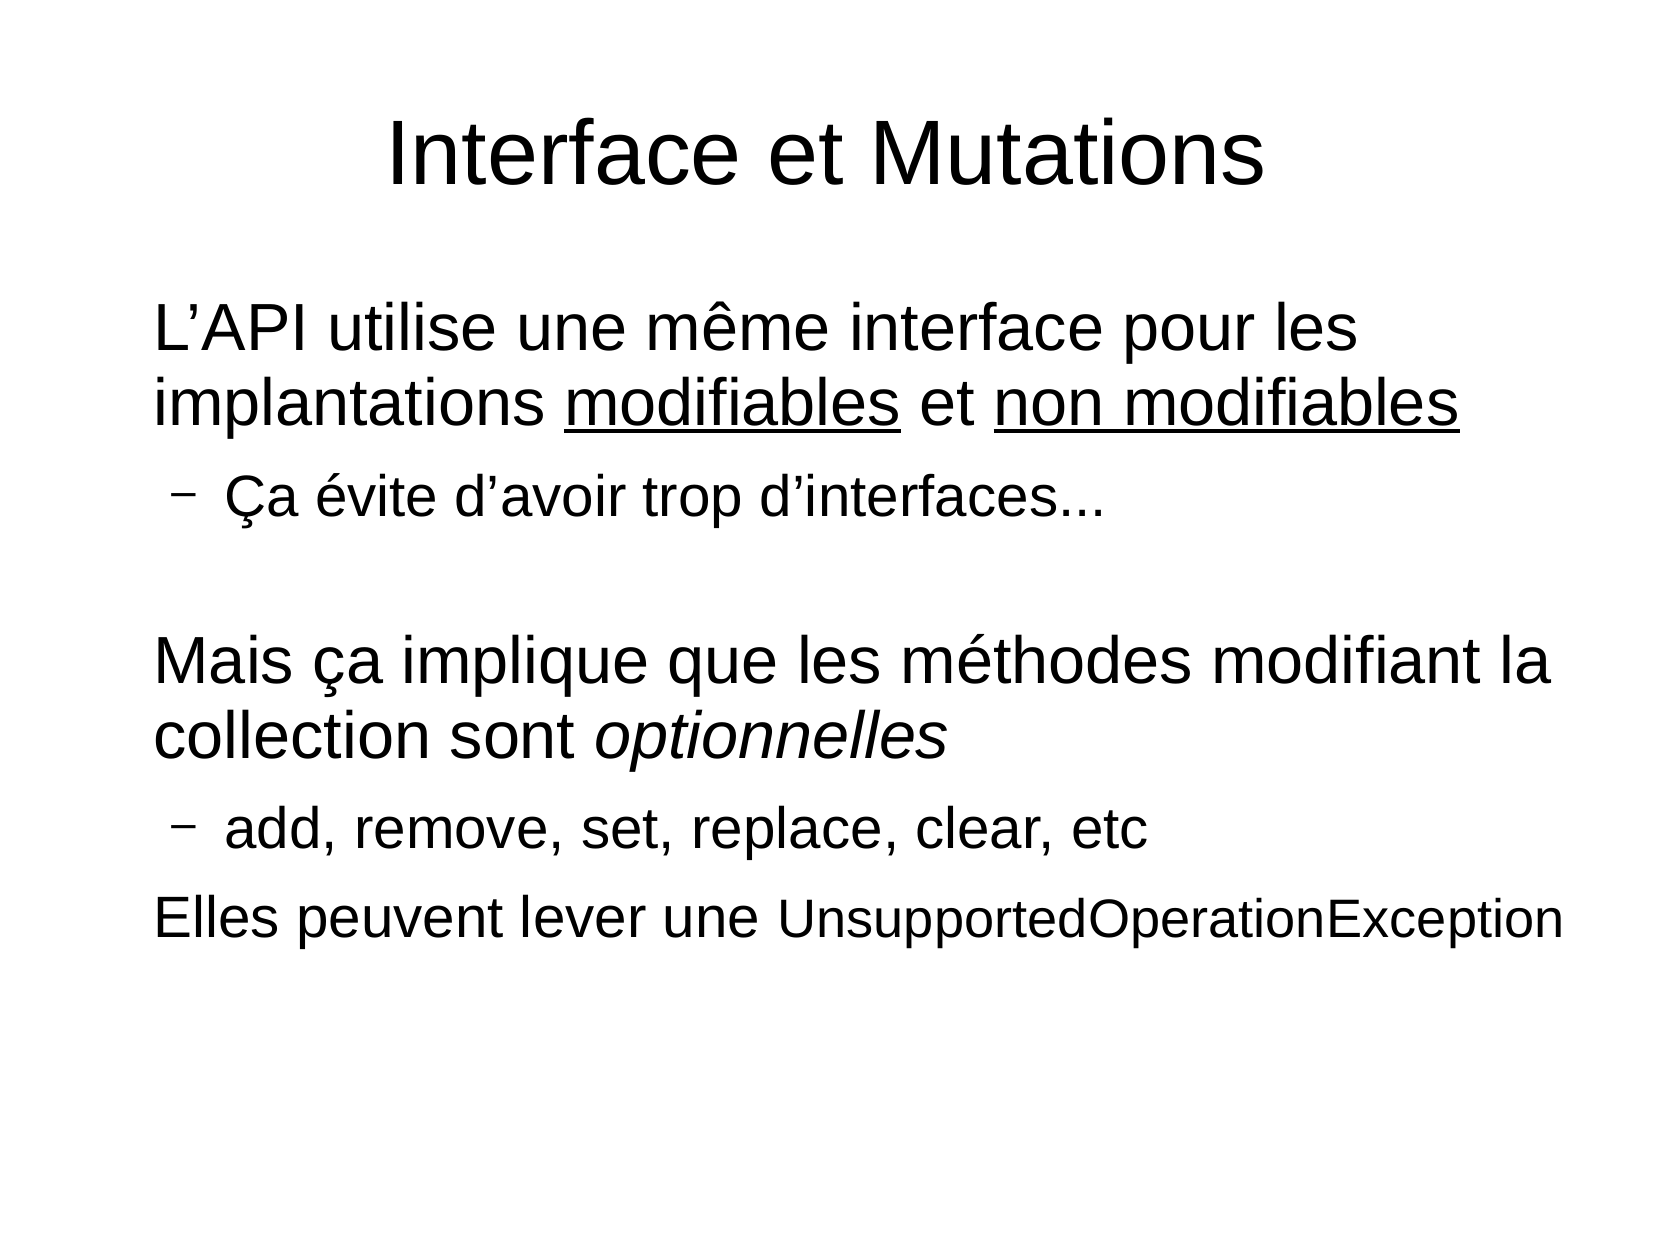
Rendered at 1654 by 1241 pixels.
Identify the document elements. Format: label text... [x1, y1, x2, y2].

title Interface et Mutations [82, 49, 1571, 257]
list L’API utilise une même interface pour les implantations modifiables et non modifiables Ça évite d’avoir trop d’interfaces... Mais ça implique que les méthodes modifiant la collection sont optionnelles add, remove, set, replace, clear, etc Elles peuvent lever une UnsupportedOperationException [82, 290, 1571, 1141]
